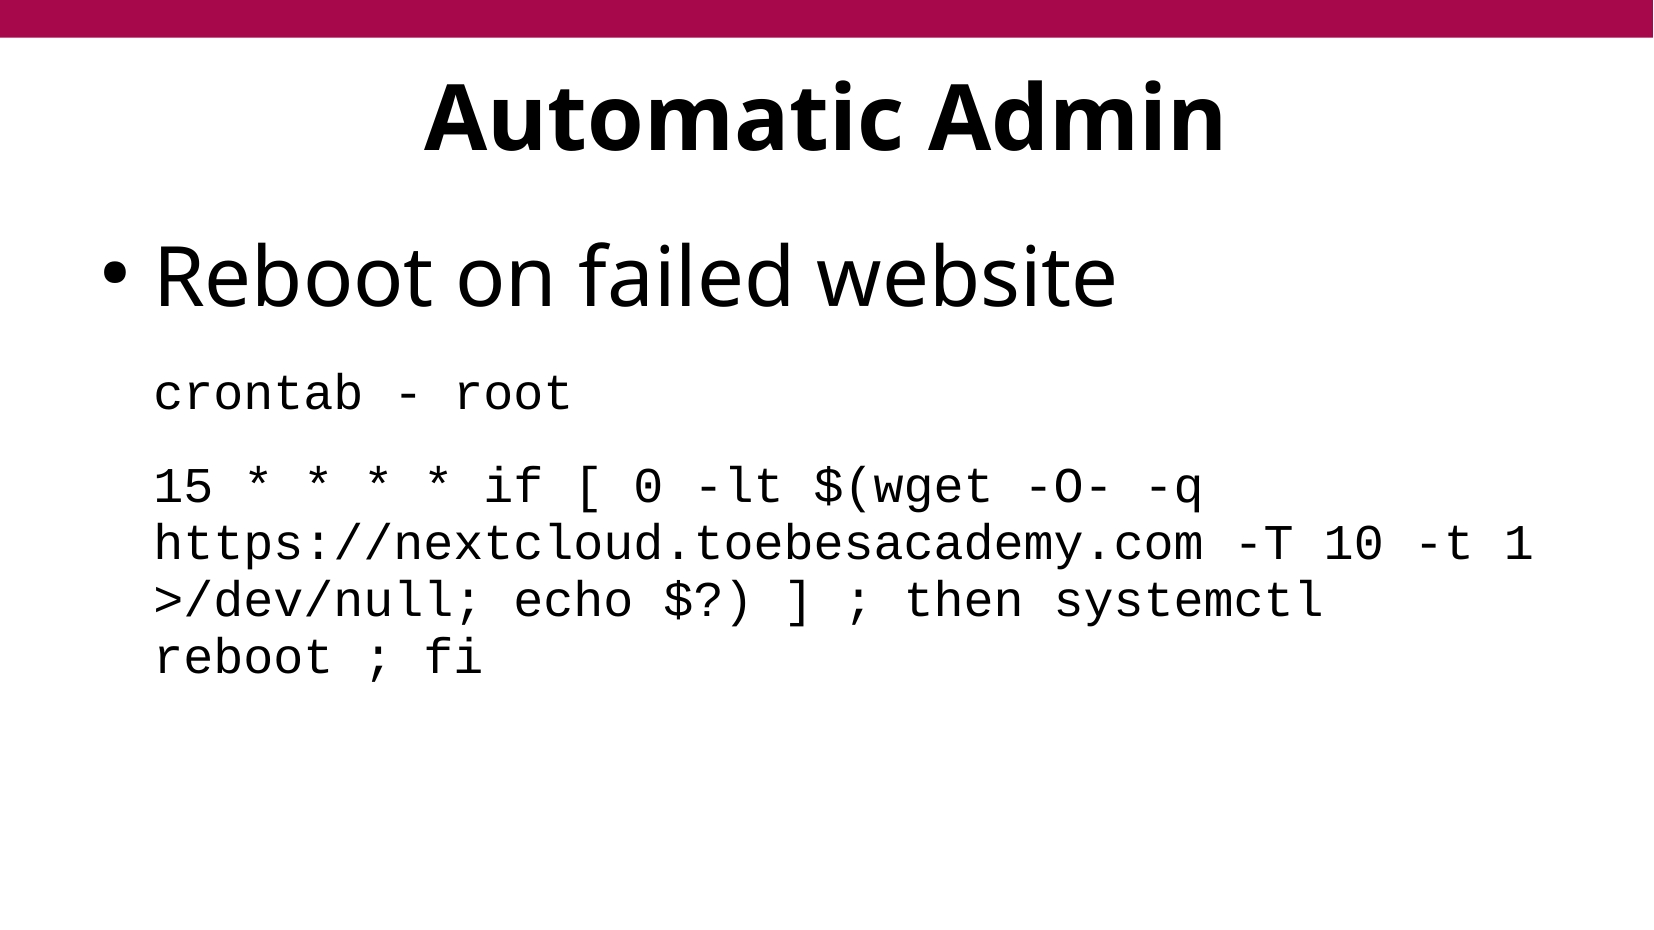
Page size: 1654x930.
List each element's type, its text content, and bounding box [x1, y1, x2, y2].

title Automatic Admin [82, 36, 1571, 193]
list Reboot on failed website crontab - root 15 * * * * if [ 0 -lt $(wget -O- -q https://nextcloud.toebesacademy.com -T 10 -t 1 >/dev/null; echo $?) ] ; then systemctl reboot ; fi [82, 217, 1571, 757]
